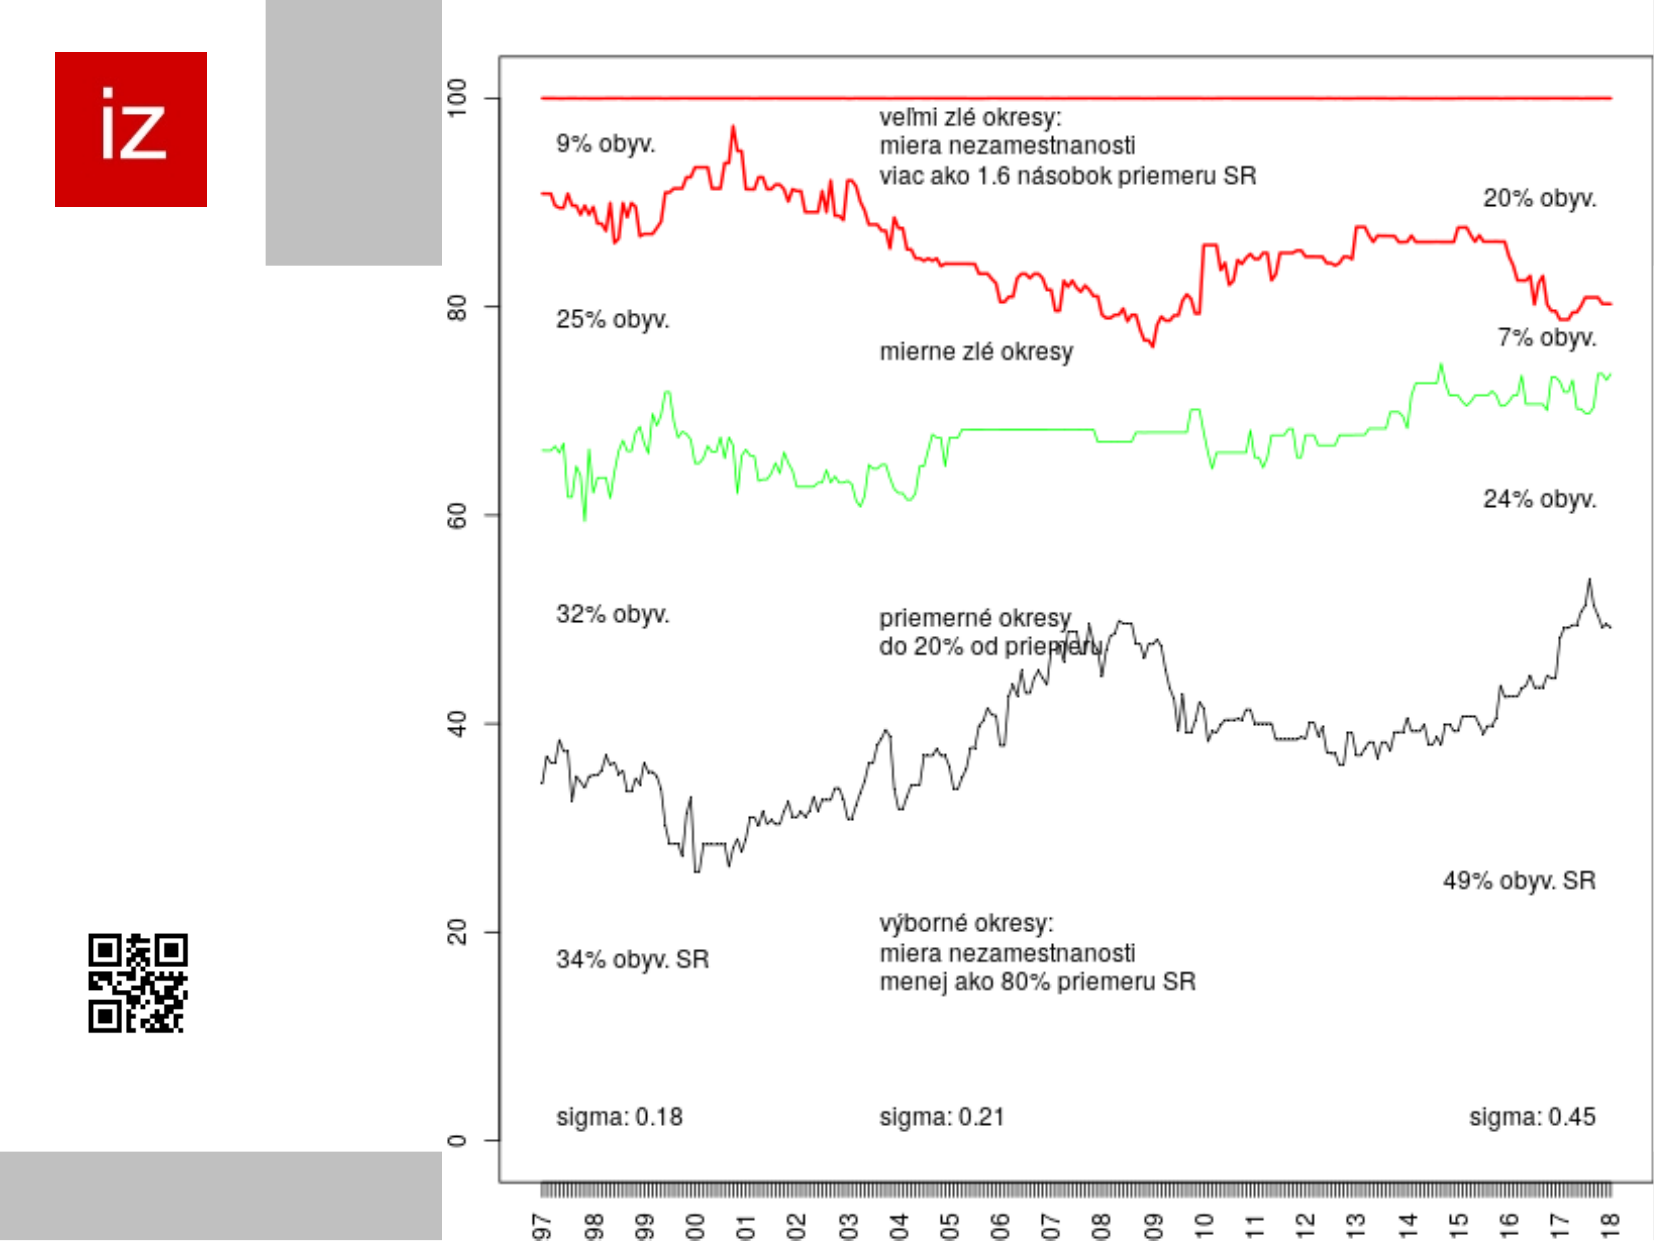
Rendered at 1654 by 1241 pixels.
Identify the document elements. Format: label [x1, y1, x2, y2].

picture [70, 915, 207, 1052]
picture [442, 0, 1654, 1241]
picture [55, 52, 207, 207]
